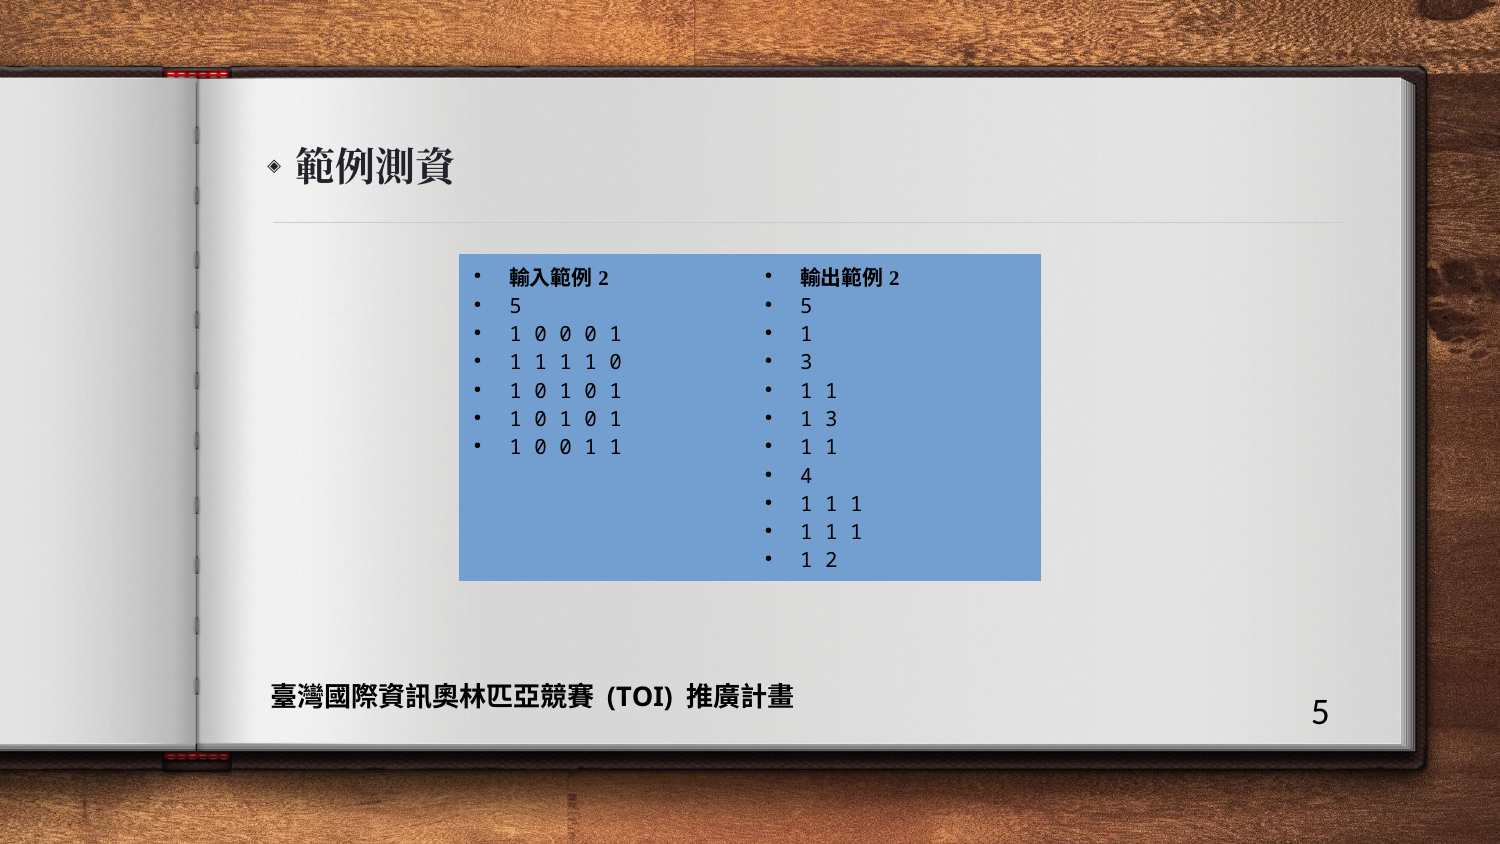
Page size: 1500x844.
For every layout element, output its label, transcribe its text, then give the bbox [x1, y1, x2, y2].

table_header 輸入範例2 5 1 0 0 0 1 1 1 1 1 0 1 0 1 0 1 1 0 1 0 1 1 0 0 1 1 [459, 254, 750, 581]
list 範例測資 [252, 126, 1194, 205]
text_box 5 [1295, 672, 1386, 737]
table_header 輸出範例2 5 1 3 1 1 1 3 1 1 4 1 1 1 1 1 1 1 2 [750, 254, 1041, 581]
